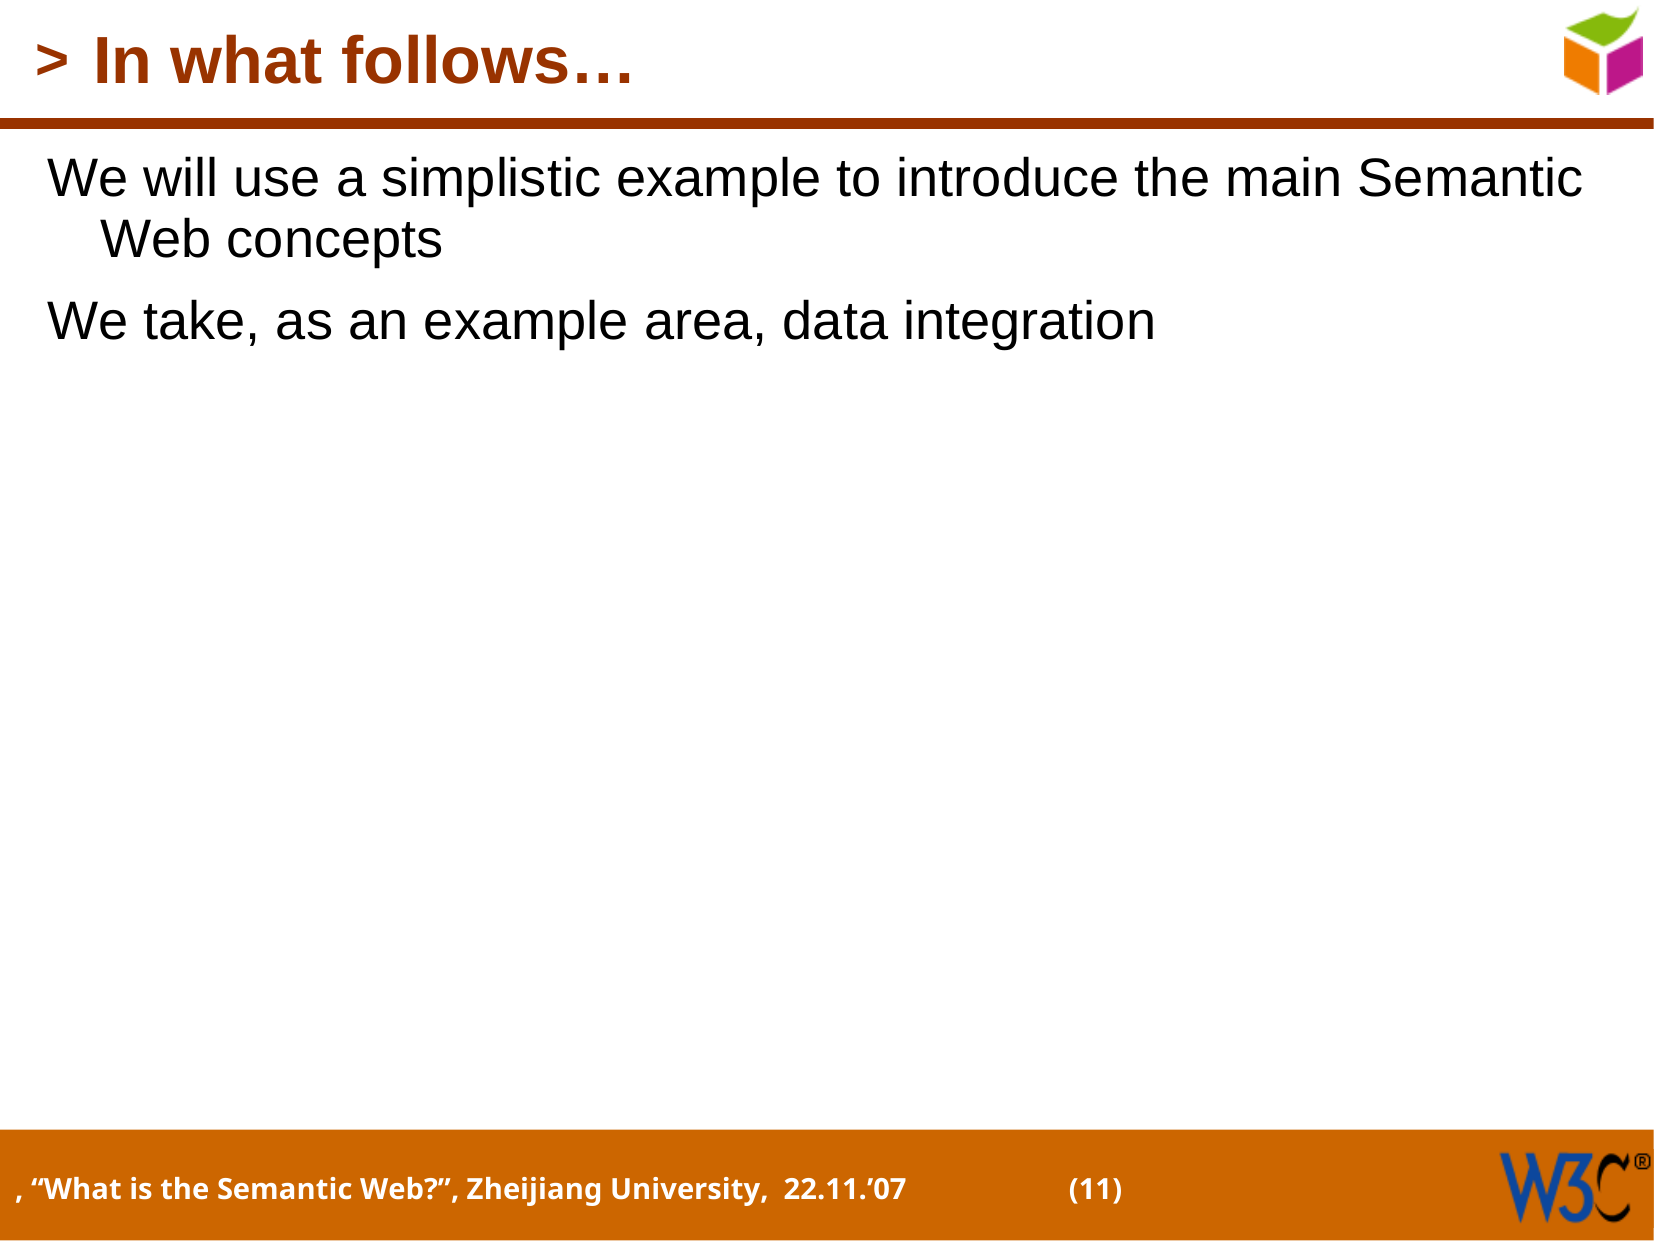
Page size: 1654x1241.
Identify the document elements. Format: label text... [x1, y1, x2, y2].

list We will use a simplistic example to introduce the main Semantic Web concepts We take, as an example area, data integration [29, 147, 1624, 1119]
picture [1564, 5, 1643, 95]
picture [1495, 1149, 1654, 1228]
title In what follows… [93, 7, 1493, 111]
